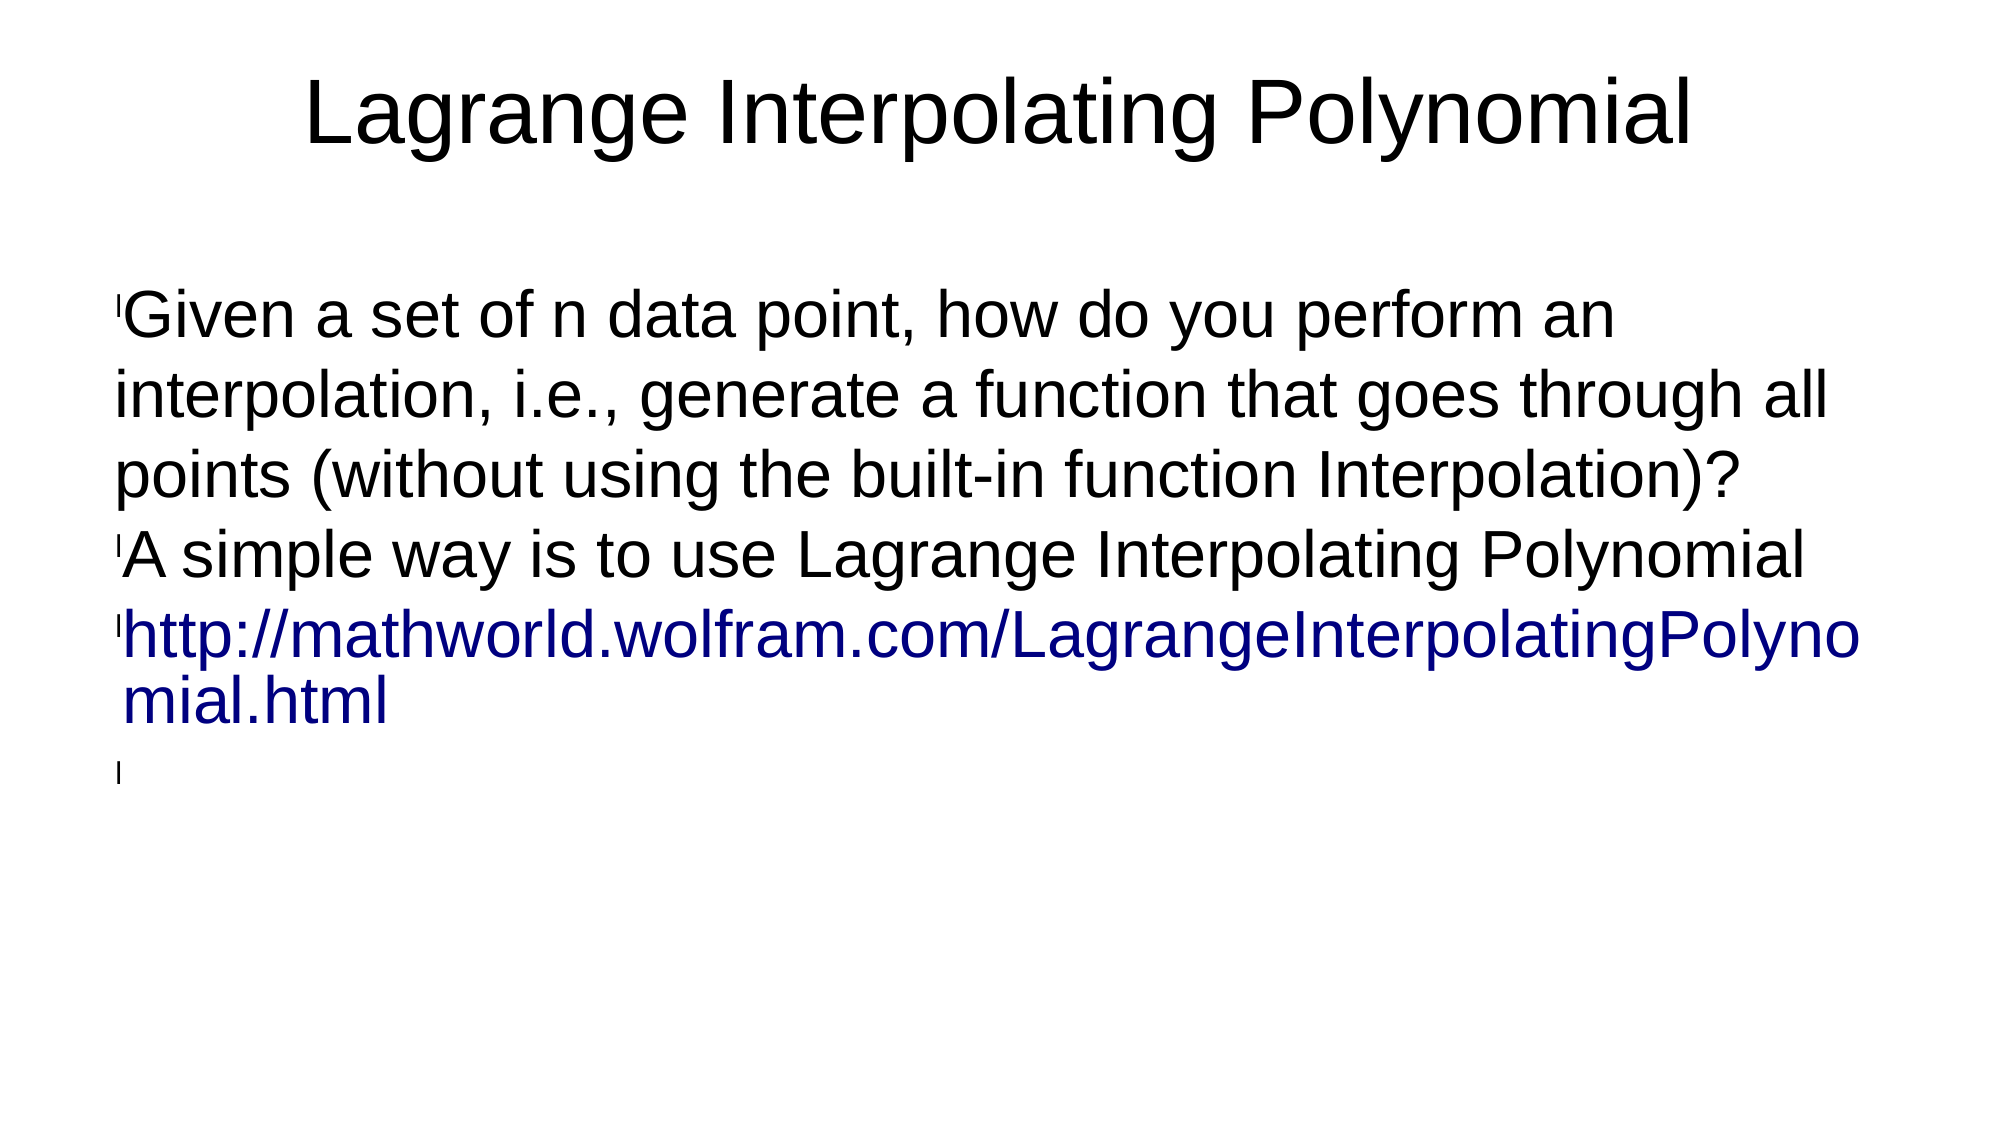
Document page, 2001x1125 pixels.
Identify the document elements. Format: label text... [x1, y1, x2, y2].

text_box Lagrange Interpolating Polynomial [99, 44, 1900, 233]
text_box Given a set of n data point, how do you perform an interpolation, i.e., generate a function that goes through all points (without using the built-in function Interpolation)? A simple way is to use Lagrange Interpolating Polynomial http://mathworld.wolfram.com/LagrangeInterpolatingPolynomial.html [99, 263, 1900, 916]
